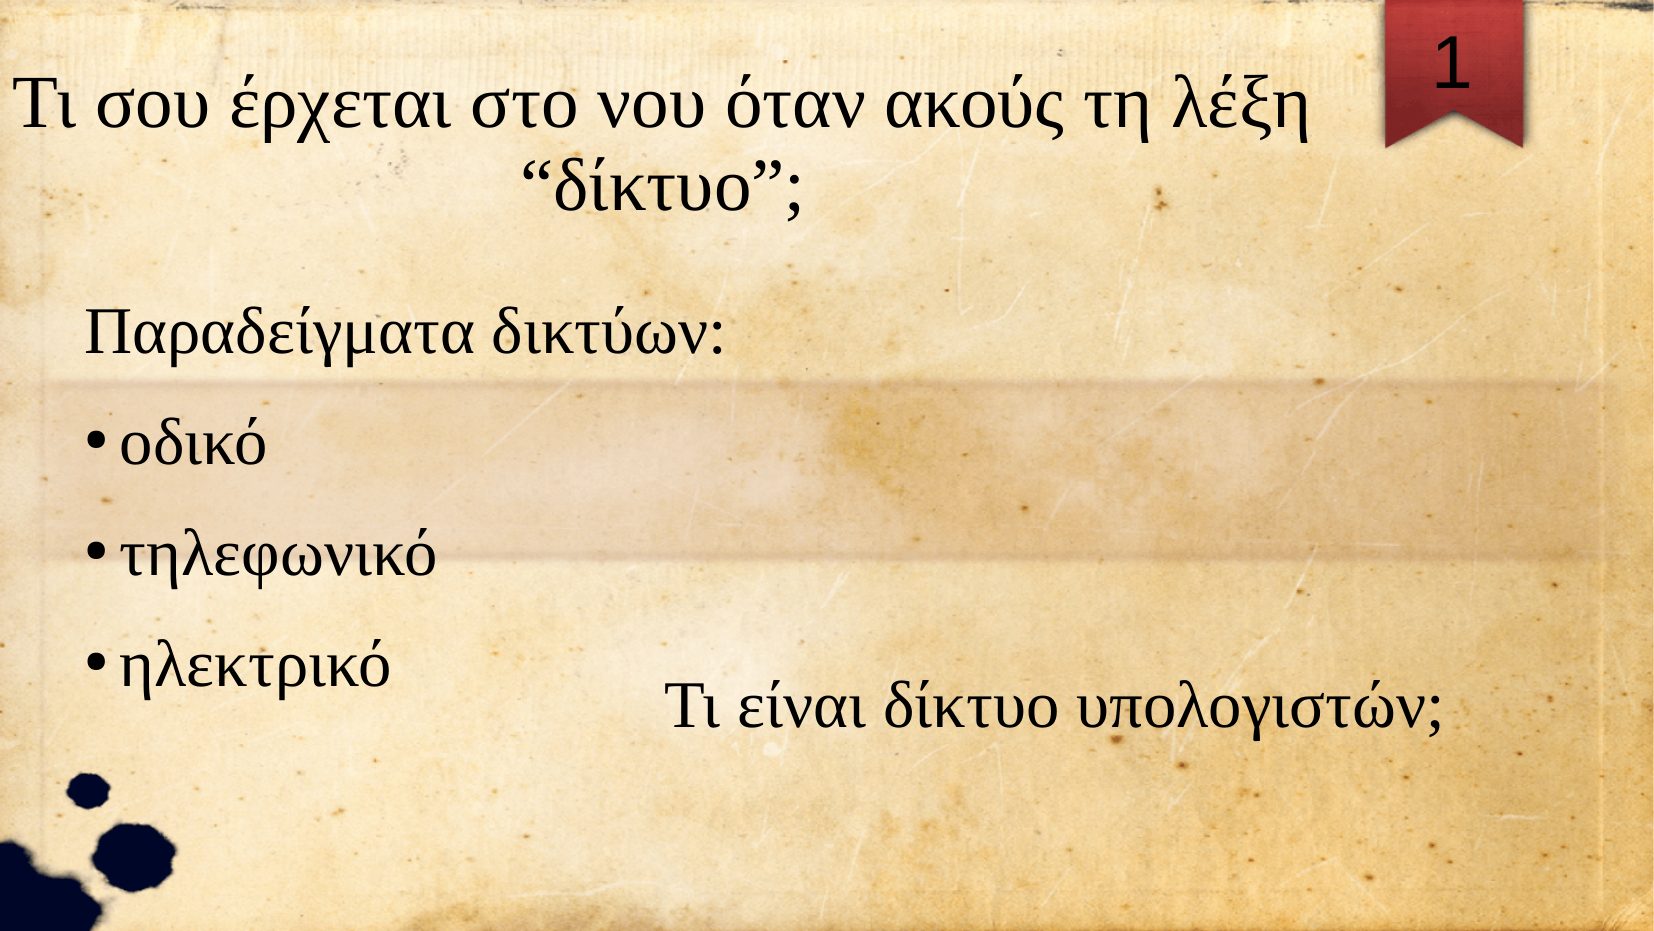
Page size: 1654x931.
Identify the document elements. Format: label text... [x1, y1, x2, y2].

text_box 1 [1417, 13, 1508, 118]
list Τι είναι δίκτυο υπολογιστών; [522, 667, 1518, 794]
text_box Παραδείγματα δικτύων: οδικό τηλεφωνικό ηλεκτρικό [69, 286, 743, 709]
title Τι σου έρχεται στο νου όταν ακούς τη λέξη “δίκτυο”; [0, 20, 1327, 268]
picture [0, 0, 1654, 931]
